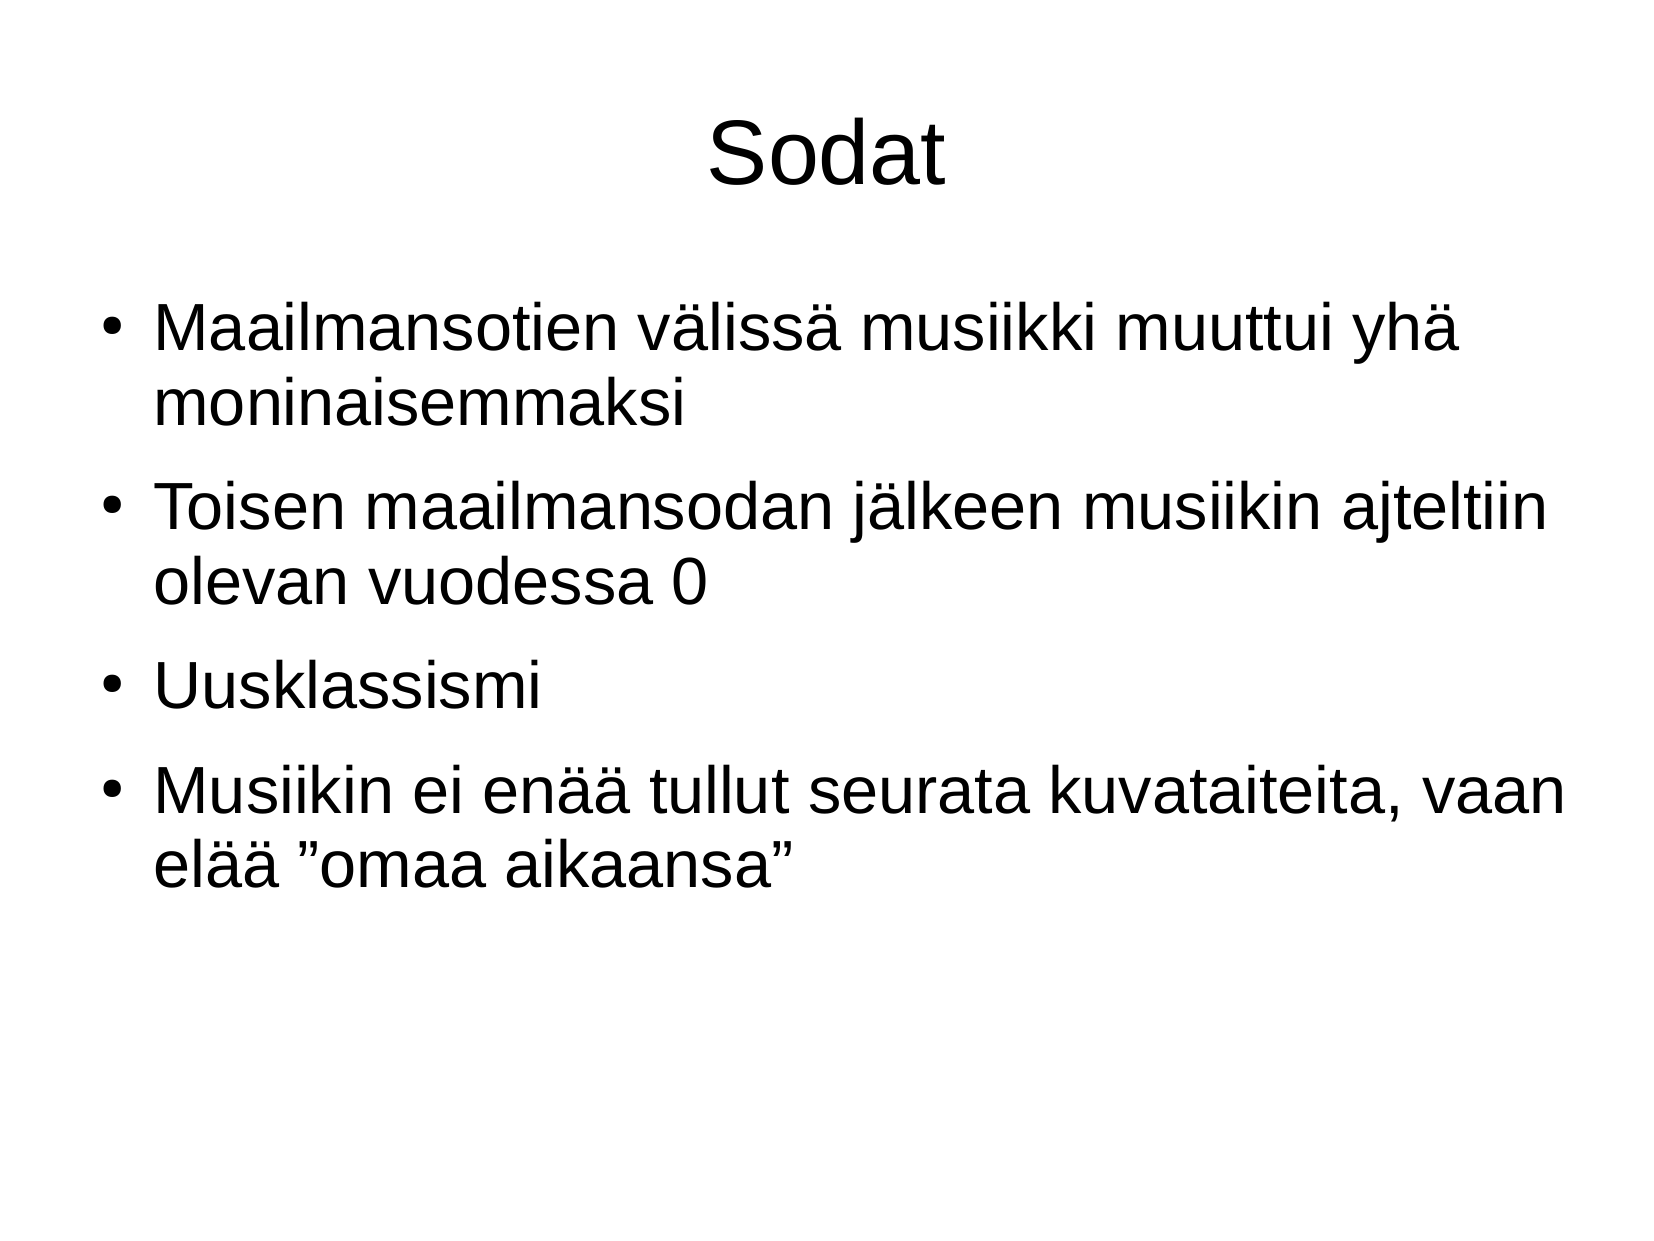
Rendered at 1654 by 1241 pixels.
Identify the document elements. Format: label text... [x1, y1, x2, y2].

title Sodat [82, 49, 1571, 257]
list Maailmansotien välissä musiikki muuttui yhä moninaisemmaksi Toisen maailmansodan jälkeen musiikin ajteltiin olevan vuodessa 0 Uusklassismi Musiikin ei enää tullut seurata kuvataiteita, vaan elää ”omaa aikaansa” [82, 290, 1571, 1010]
